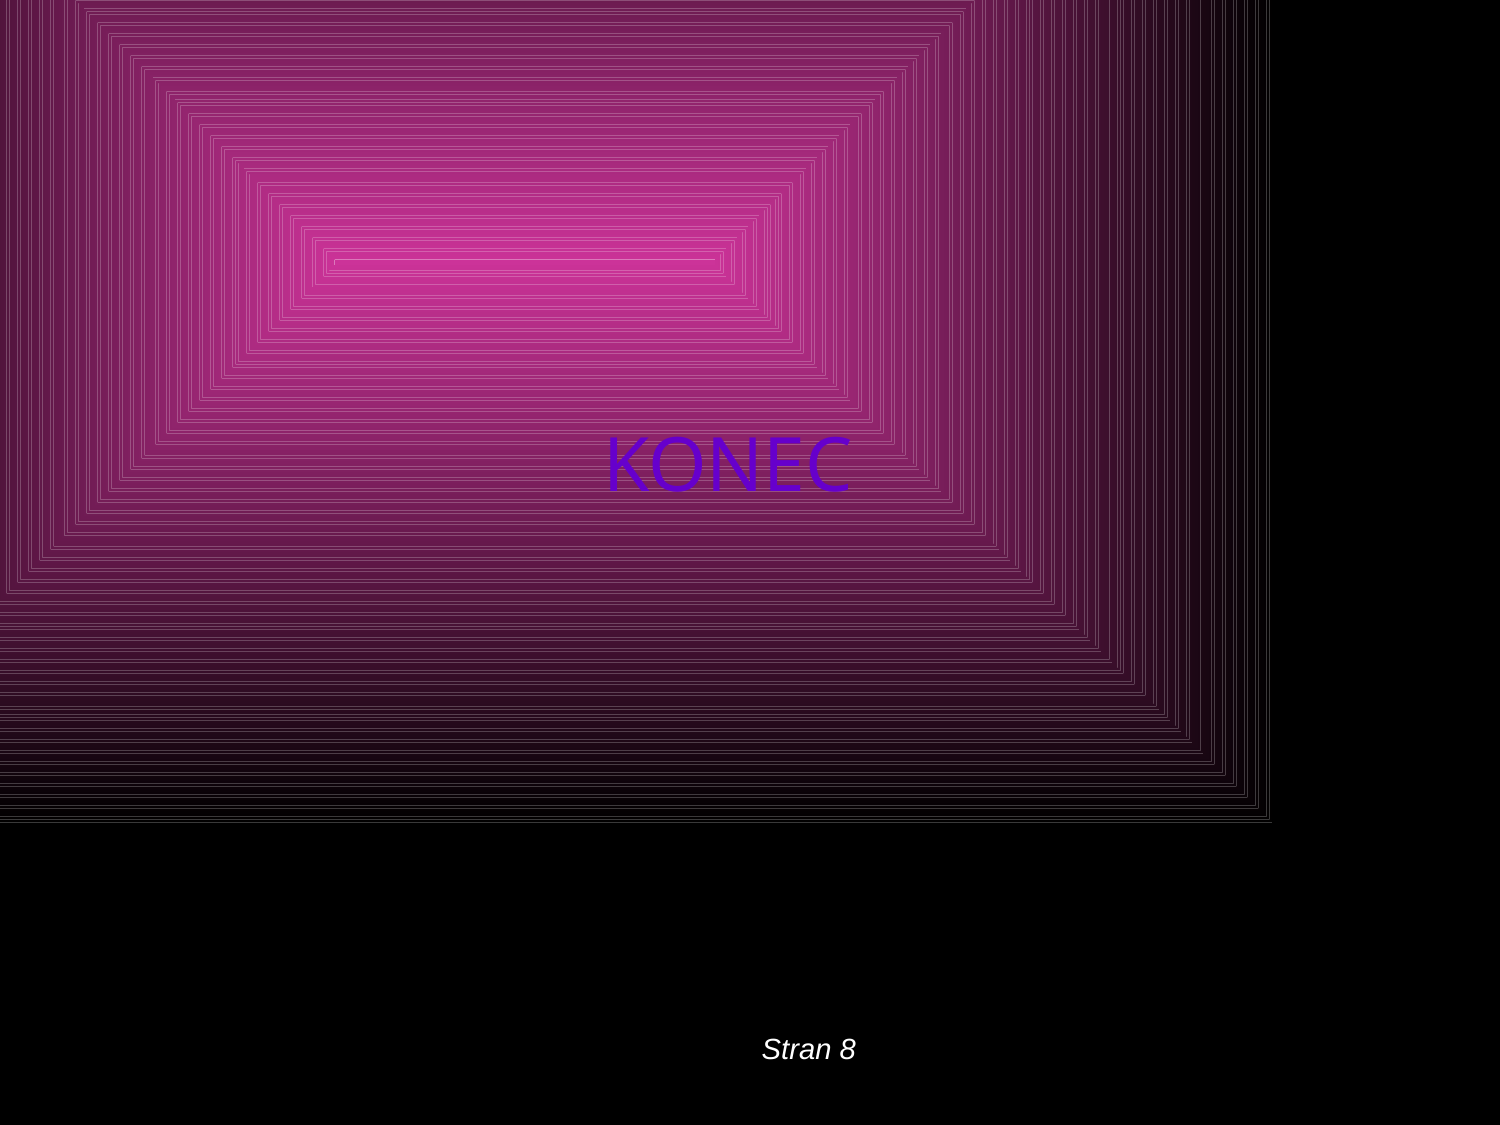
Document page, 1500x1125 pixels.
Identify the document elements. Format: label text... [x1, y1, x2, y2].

text_box Stran 8 [655, 1023, 963, 1073]
text_box KONEC [513, 408, 943, 620]
